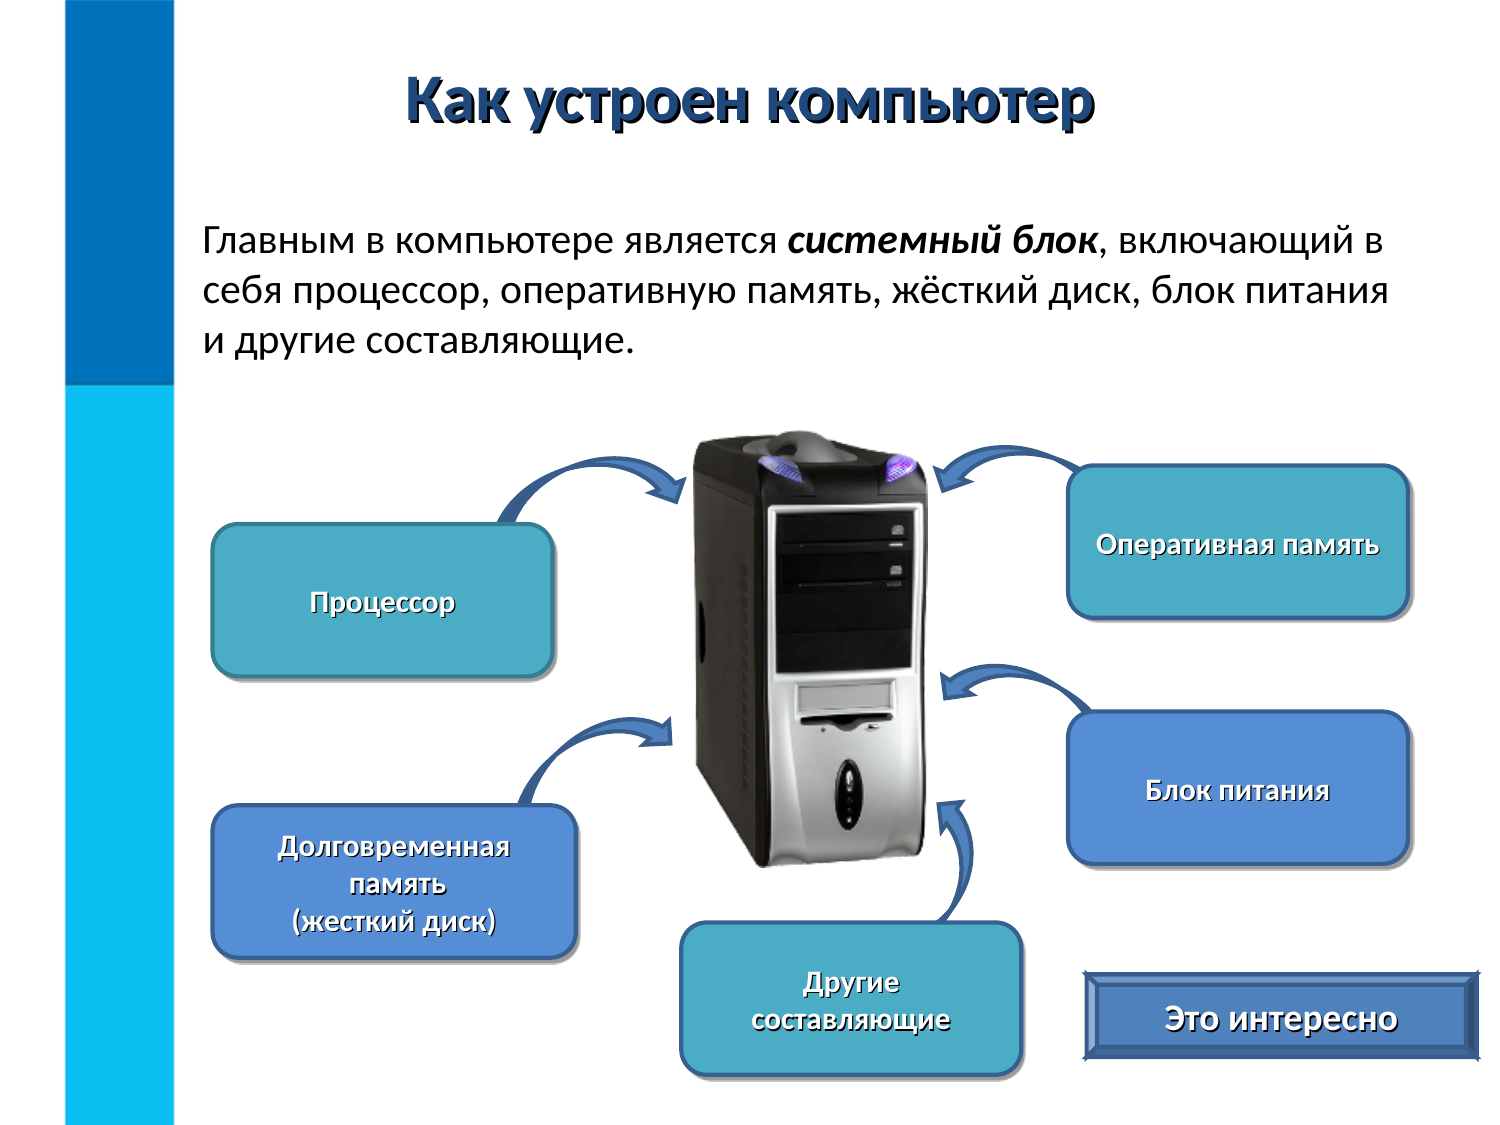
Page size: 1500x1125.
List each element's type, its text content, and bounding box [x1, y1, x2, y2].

text_box Процессор [212, 523, 553, 677]
text_box Оперативная память [1068, 465, 1408, 618]
title Как устроен компьютер [75, 0, 1426, 188]
list Главным в компьютере является системный блок, включающий в себя процессор, оперативную память, жёсткий диск, блок питания и другие составляющие. [187, 203, 1425, 422]
text_box Долговременная память (жесткий диск) [212, 805, 576, 958]
text_box Это интересно [1097, 985, 1466, 1046]
text_box [935, 447, 1079, 491]
text_box Блок питания [1068, 711, 1408, 864]
picture [0, 0, 1500, 1125]
text_box [519, 719, 671, 805]
text_box Другие составляющие [681, 922, 1022, 1075]
text_box [938, 802, 972, 922]
text_box [498, 458, 684, 523]
text_box [942, 665, 1091, 713]
